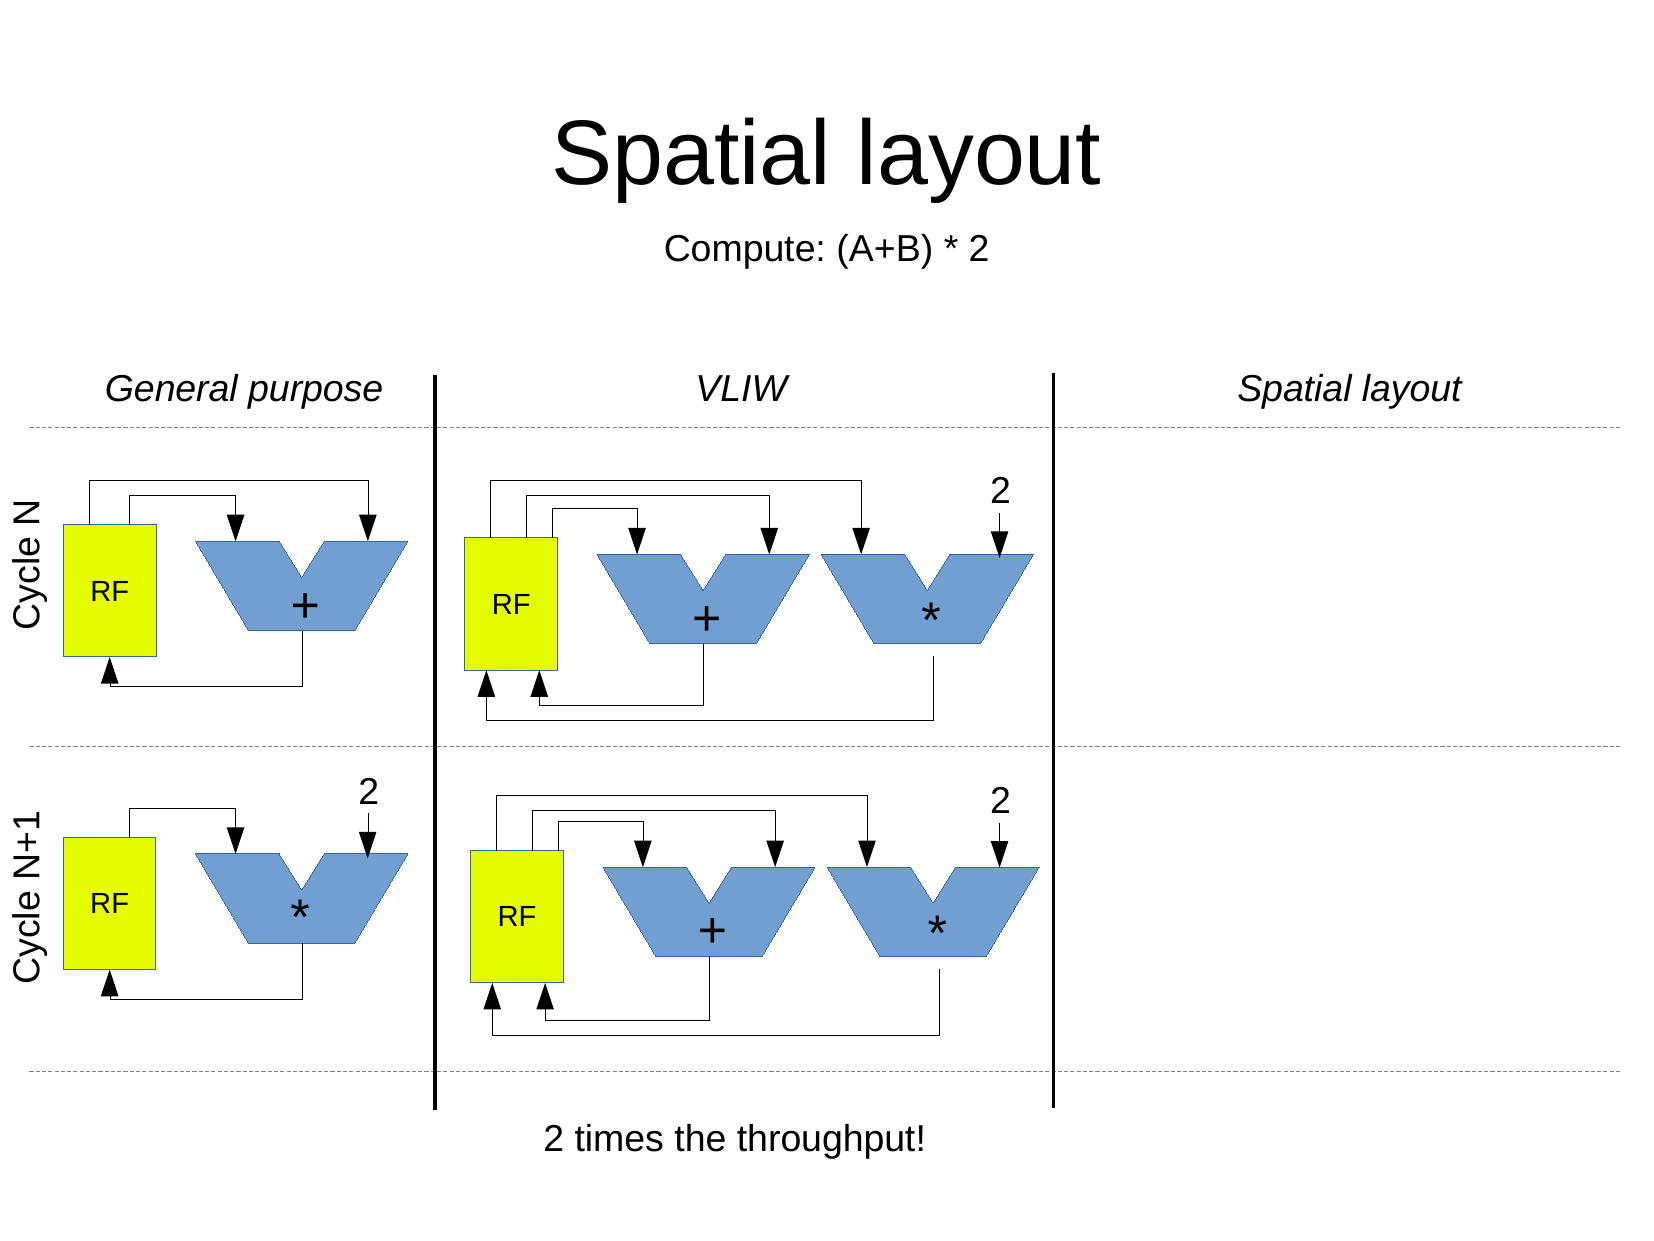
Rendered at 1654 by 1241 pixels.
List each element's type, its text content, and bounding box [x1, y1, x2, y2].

text_box 2 times the throughput! [528, 1110, 964, 1167]
text_box [936, 867, 1040, 957]
text_box General purpose [90, 360, 465, 417]
text_box Cycle N [0, 481, 55, 646]
text_box VLIW [465, 360, 1018, 417]
text_box [708, 554, 810, 644]
text_box + [683, 895, 737, 966]
text_box RF [63, 837, 156, 970]
text_box [195, 541, 297, 631]
title Spatial layout [82, 49, 1571, 219]
text_box [827, 867, 931, 957]
text_box Cycle N+1 [0, 795, 55, 1000]
text_box * [906, 585, 960, 656]
text_box RF [470, 850, 564, 983]
text_box [597, 554, 698, 644]
text_box RF [464, 537, 558, 671]
text_box 2 [343, 763, 389, 820]
text_box Spatial layout [1073, 360, 1626, 417]
text_box Compute: (A+B) * 2 [0, 219, 1654, 277]
text_box + [677, 582, 731, 654]
text_box [195, 853, 297, 944]
text_box 2 [975, 462, 1021, 520]
text_box 2 [975, 772, 1021, 830]
text_box [714, 867, 815, 957]
text_box [603, 867, 705, 957]
text_box RF [63, 524, 157, 657]
text_box [306, 853, 408, 944]
text_box * [912, 898, 966, 969]
text_box + [275, 569, 329, 640]
text_box [306, 541, 408, 631]
text_box [930, 554, 1034, 644]
text_box * [275, 882, 329, 953]
text_box [821, 554, 925, 644]
